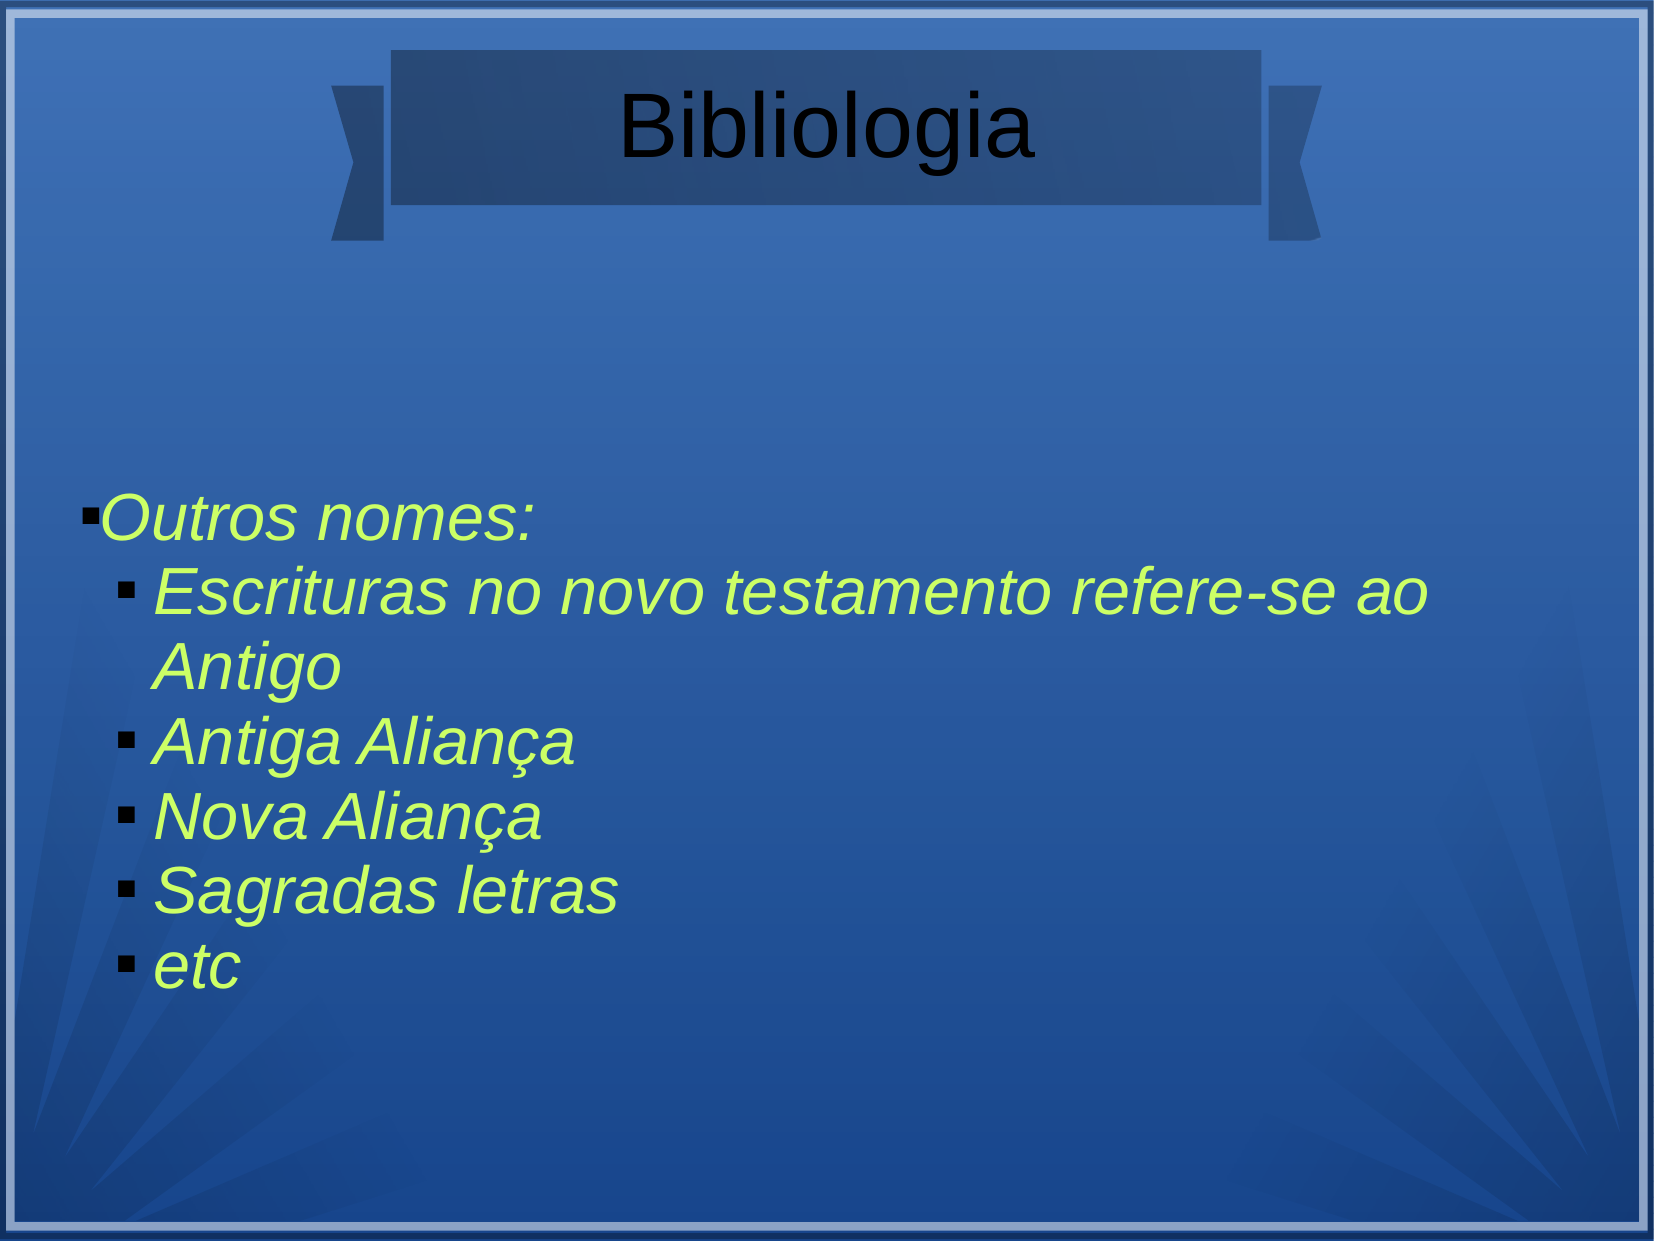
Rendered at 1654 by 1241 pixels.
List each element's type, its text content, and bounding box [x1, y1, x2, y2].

subtitle Outros nomes: Escrituras no novo testamento refere-se ao Antigo Antiga Aliança Nova Aliança Sagradas letras etc [82, 299, 1571, 1241]
title Bibliologia [389, 47, 1264, 205]
